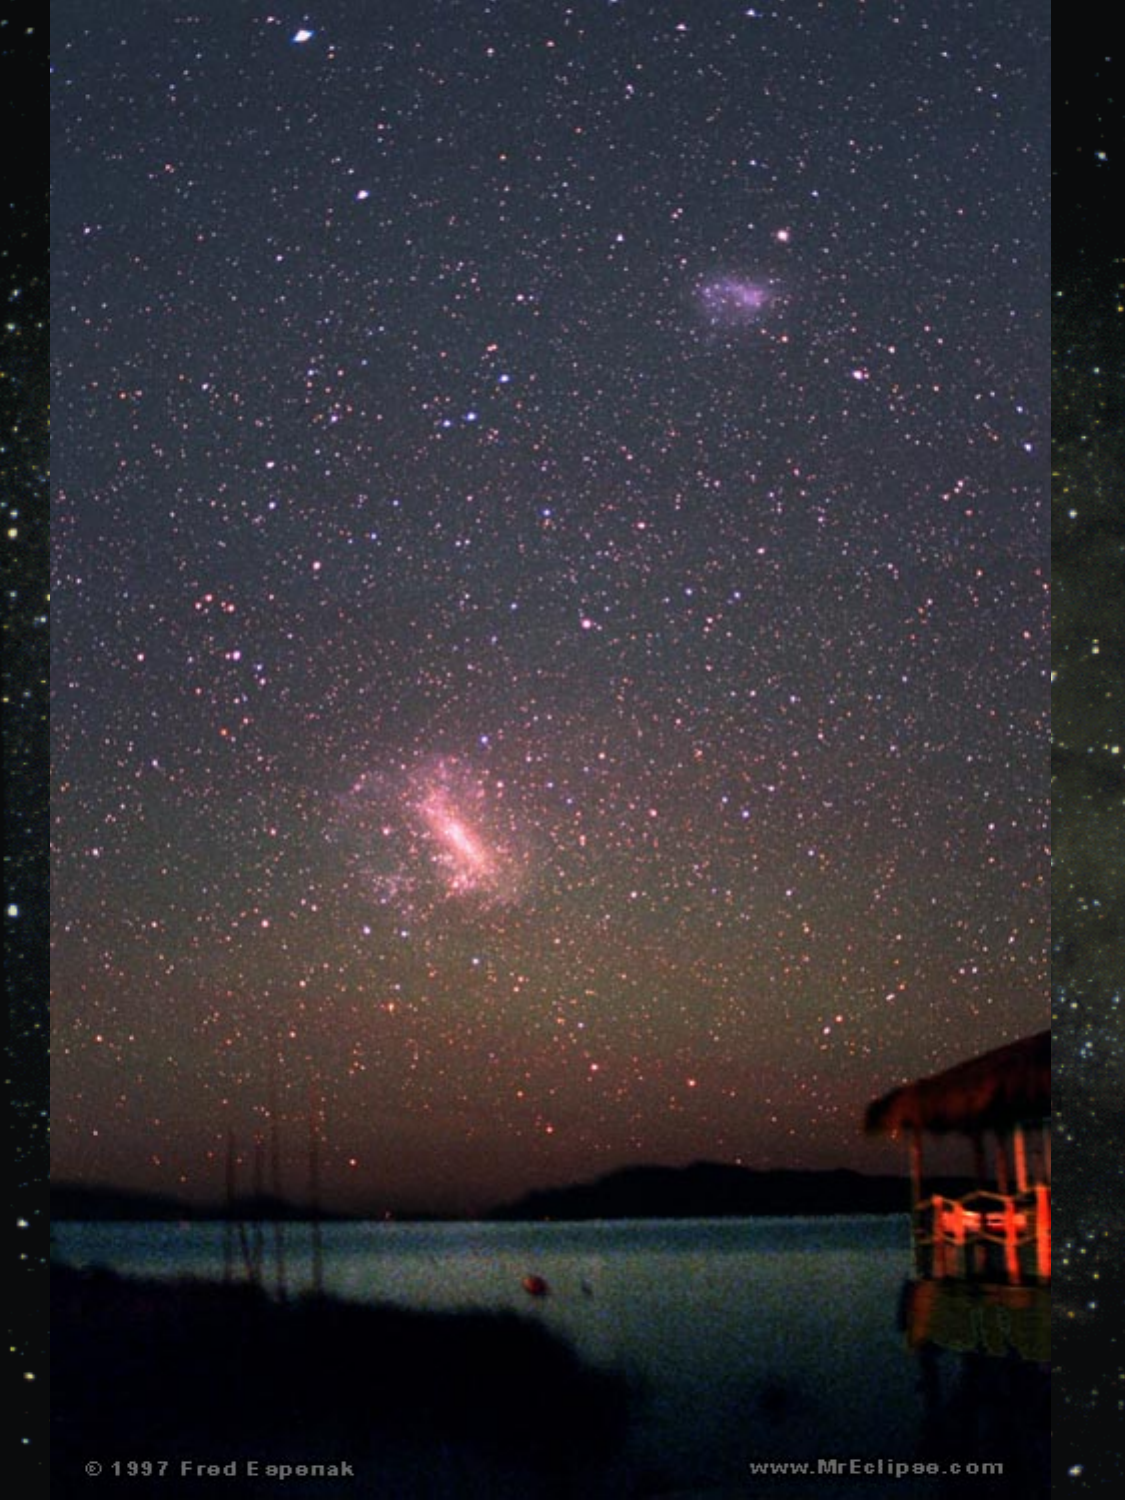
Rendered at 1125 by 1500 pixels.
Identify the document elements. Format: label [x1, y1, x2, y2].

picture [50, 0, 1051, 1500]
